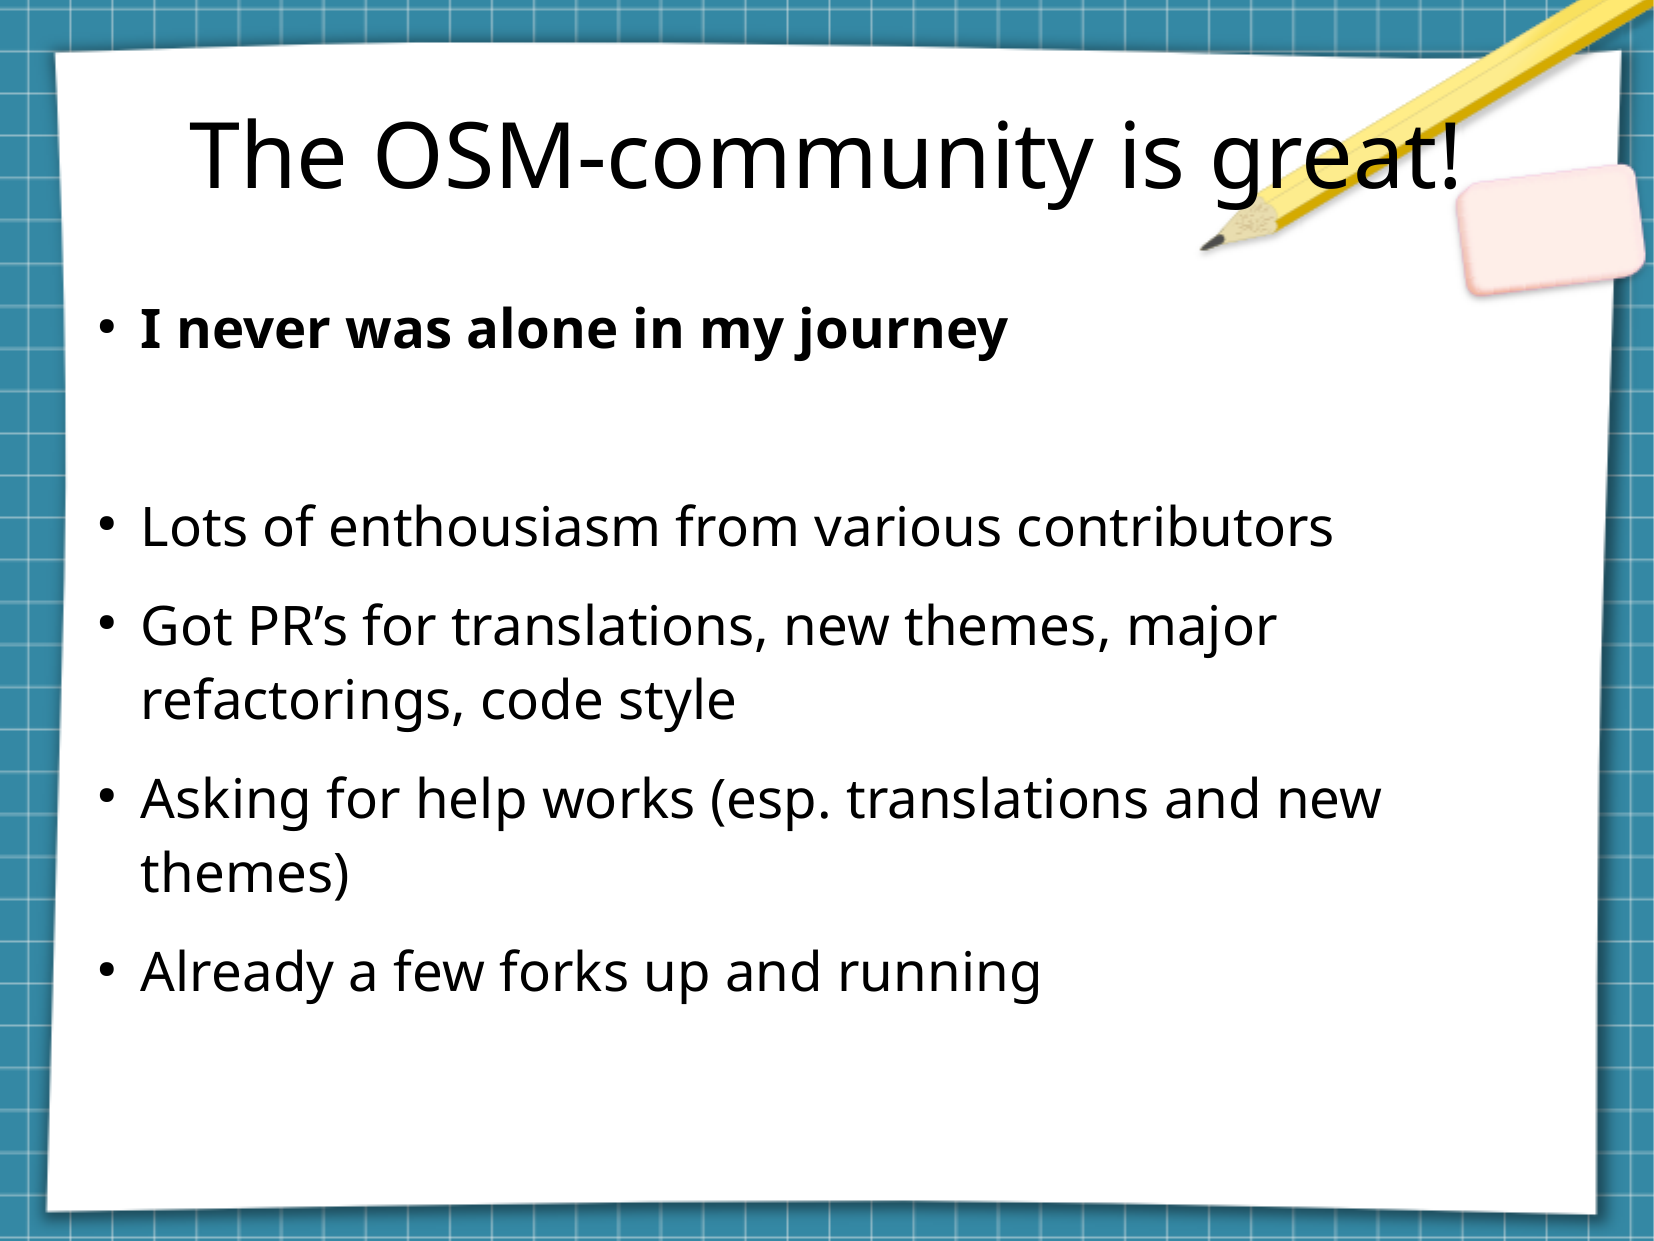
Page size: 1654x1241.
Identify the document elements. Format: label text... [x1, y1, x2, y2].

title The OSM-community is great! [82, 49, 1571, 257]
list I never was alone in my journey Lots of enthousiasm from various contributors Got PR’s for translations, new themes, major refactorings, code style Asking for help works (esp. translations and new themes) Already a few forks up and running [82, 290, 1571, 1010]
picture [0, 0, 1654, 1241]
